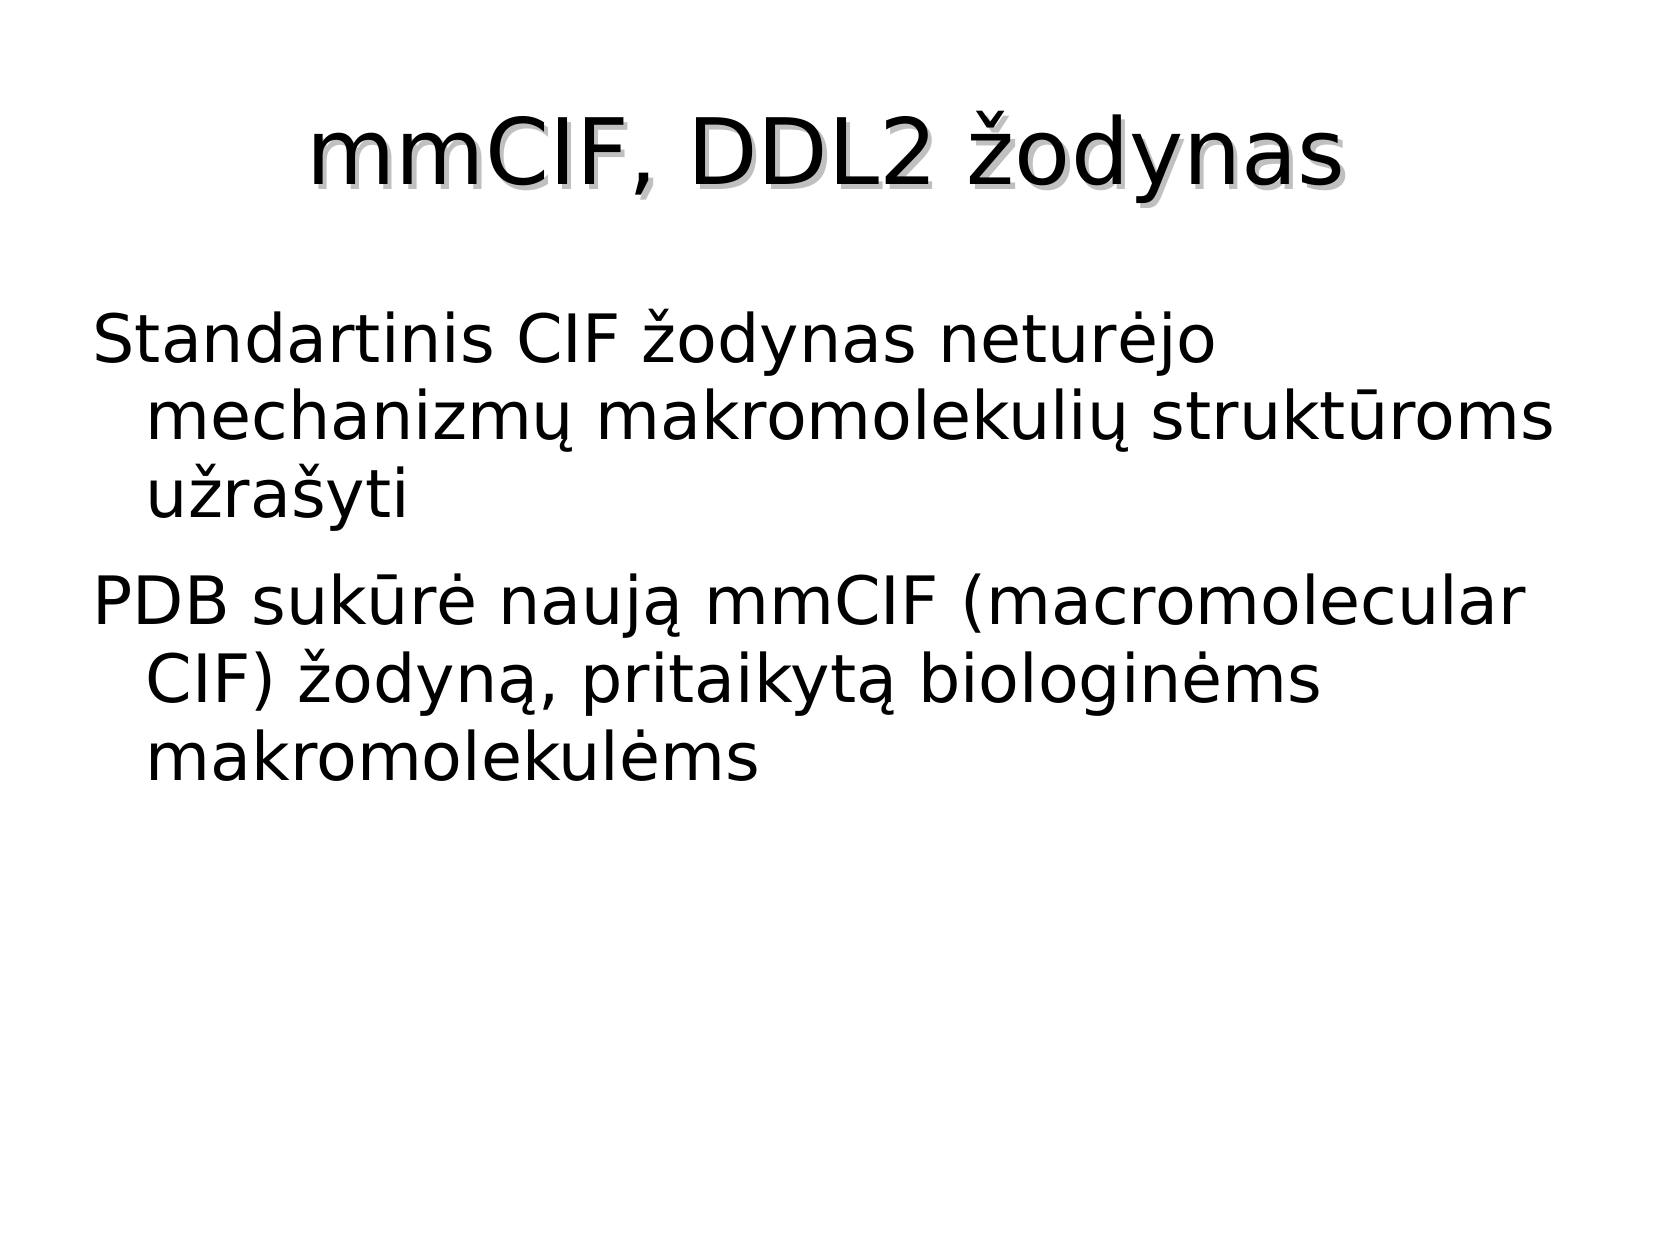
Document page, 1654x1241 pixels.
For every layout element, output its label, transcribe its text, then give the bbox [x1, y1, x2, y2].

title mmCIF, DDL2 žodynas [82, 49, 1571, 257]
list Standartinis CIF žodynas neturėjo mechanizmų makromolekulių struktūroms užrašyti PDB sukūrė naują mmCIF (macromolecular CIF) žodyną, pritaikytą biologinėms makromolekulėms [75, 300, 1564, 863]
